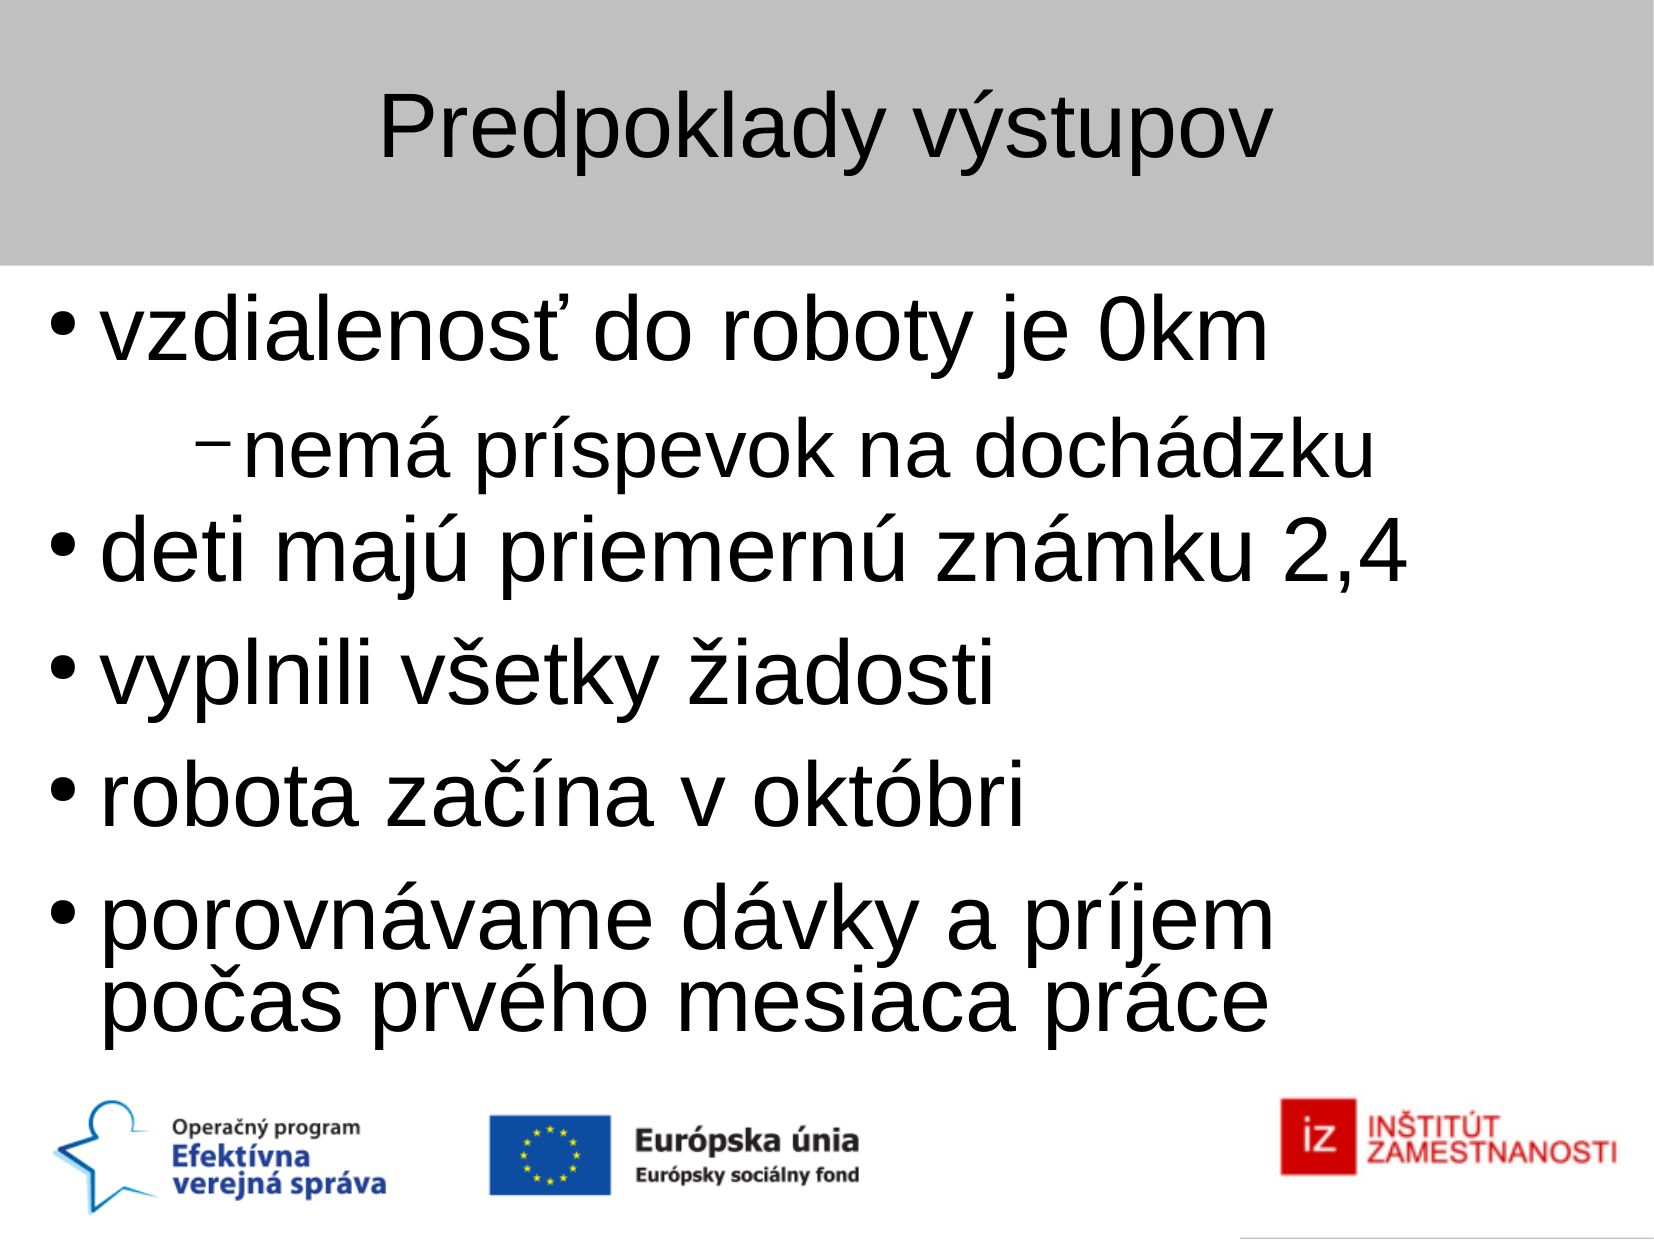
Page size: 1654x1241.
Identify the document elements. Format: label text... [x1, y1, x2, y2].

list vzdialenosť do roboty je 0km nemá príspevok na dochádzku deti majú priemernú známku 2,4 vyplnili všetky žiadosti robota začína v októbri porovnávame dávky a príjem počas prvého mesiaca práce [29, 295, 1533, 1130]
picture [1240, 1033, 1654, 1241]
title Predpoklady výstupov [88, 29, 1565, 237]
picture [29, 1130, 886, 1241]
